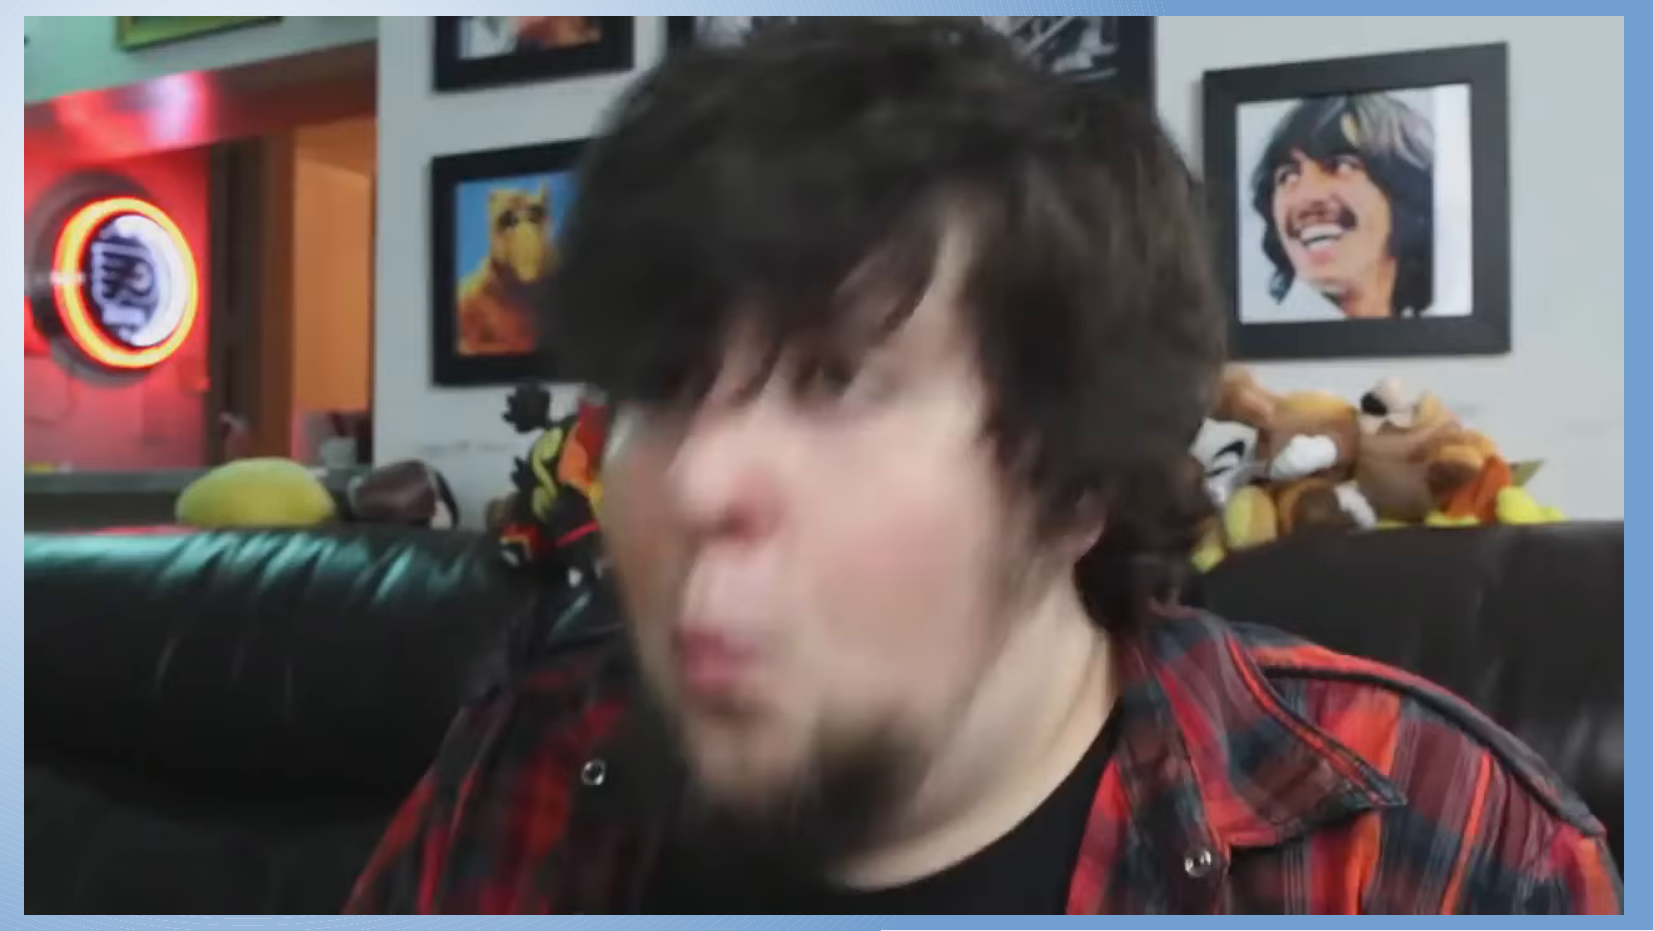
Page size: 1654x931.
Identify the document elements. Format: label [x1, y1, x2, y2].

text_box [24, 15, 1625, 916]
